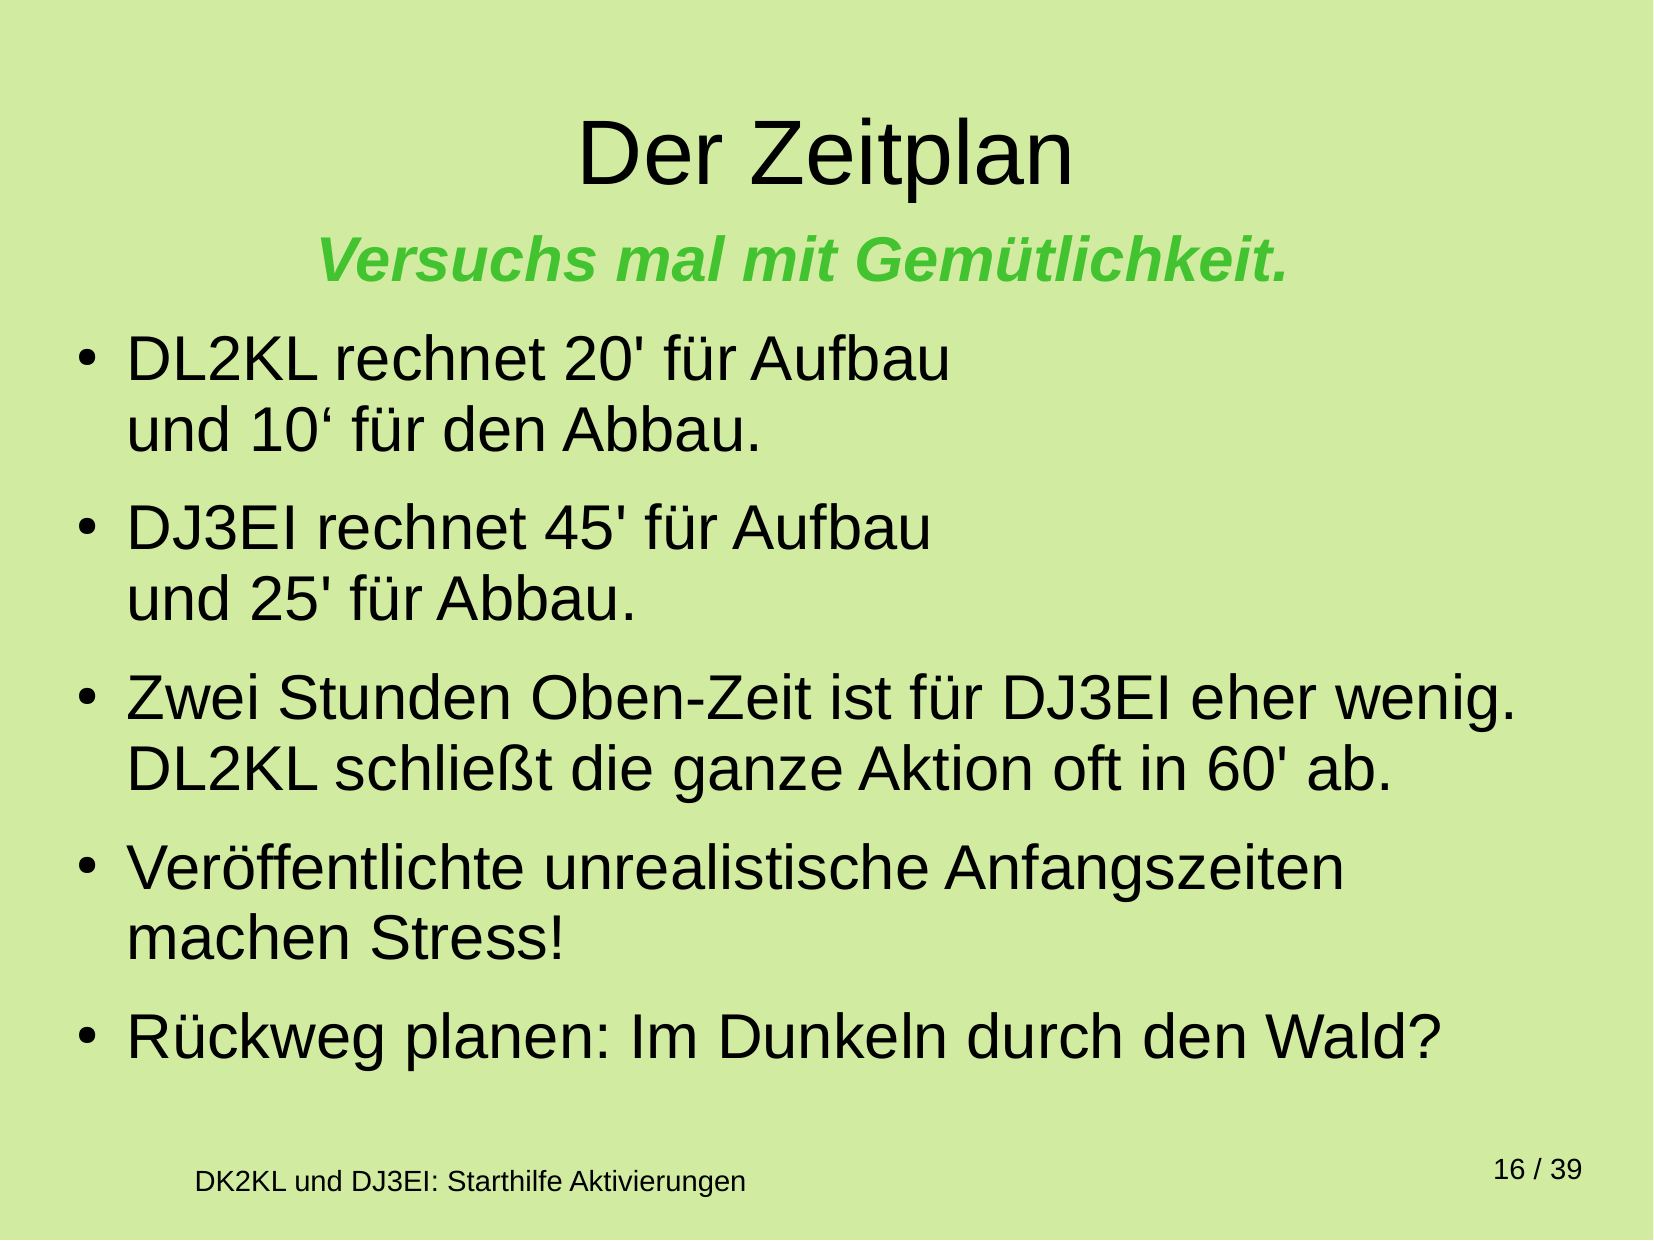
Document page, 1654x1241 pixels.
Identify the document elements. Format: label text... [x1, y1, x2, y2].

title Der Zeitplan [82, 49, 1571, 257]
list Versuchs mal mit Gemütlichkeit. DL2KL rechnet 20' für Aufbau und 10‘ für den Abbau. DJ3EI rechnet 45' für Aufbau und 25' für Abbau. Zwei Stunden Oben-Zeit ist für DJ3EI eher wenig. DL2KL schließt die ganze Aktion oft in 60' ab. Veröffentlichte unrealistische Anfangszeiten machen Stress! Rückweg planen: Im Dunkeln durch den Wald? [59, 224, 1548, 1083]
